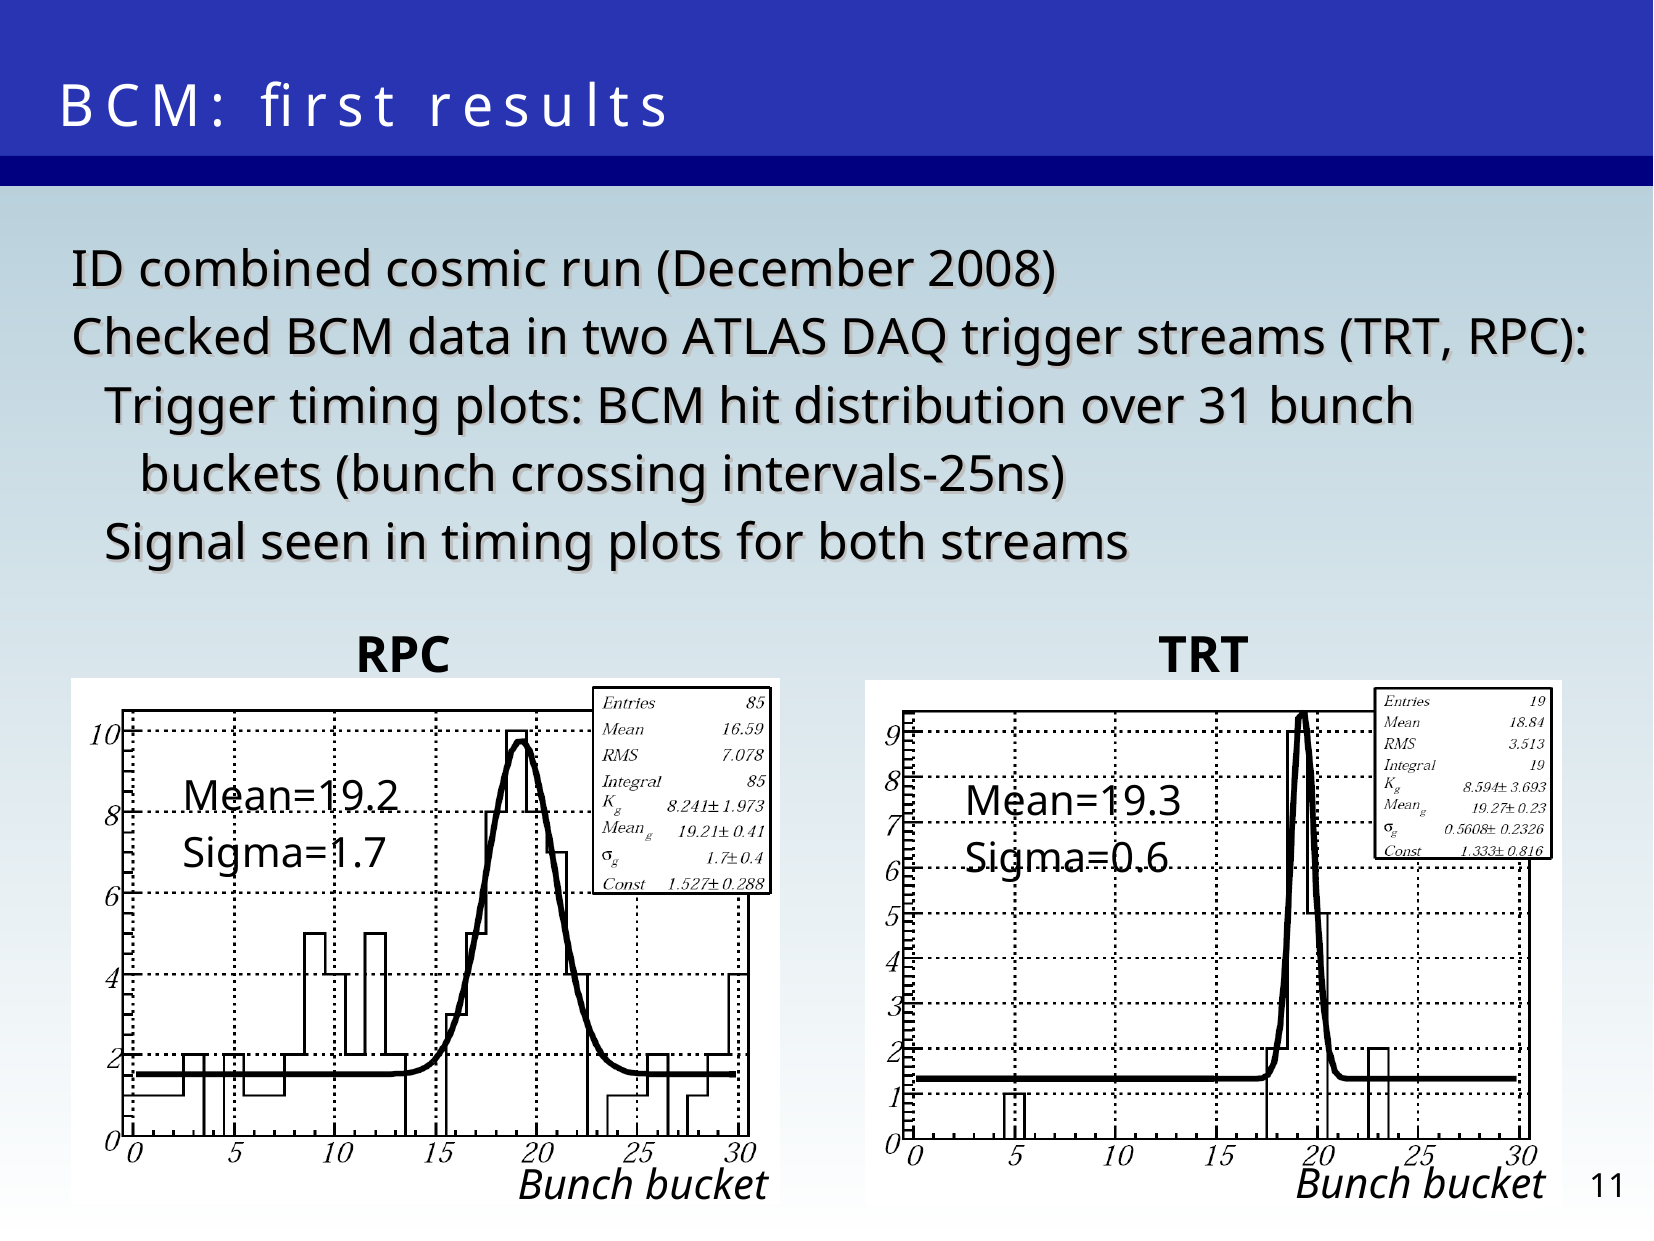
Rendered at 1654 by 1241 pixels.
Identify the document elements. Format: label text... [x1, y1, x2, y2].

text_box Mean=19.3 Sigma=0.6 [949, 763, 1247, 882]
text_box RPC [340, 611, 524, 687]
text_box Bunch bucket [1280, 1146, 1610, 1216]
title BCM: first results [58, 29, 1613, 178]
text_box ID combined cosmic run (December 2008) Checked BCM data in two ATLAS DAQ trigger streams (TRT, RPC): Trigger timing plots: BCM hit distribution over 31 bunch buckets (bunch crossing intervals-25ns) Signal seen in timing plots for both streams [33, 219, 1606, 589]
text_box TRT [1143, 611, 1327, 687]
text_box Mean=19.2 Sigma=1.7 [167, 758, 462, 878]
text_box Bunch bucket [502, 1147, 872, 1216]
picture [71, 678, 780, 1204]
picture [865, 680, 1562, 1206]
